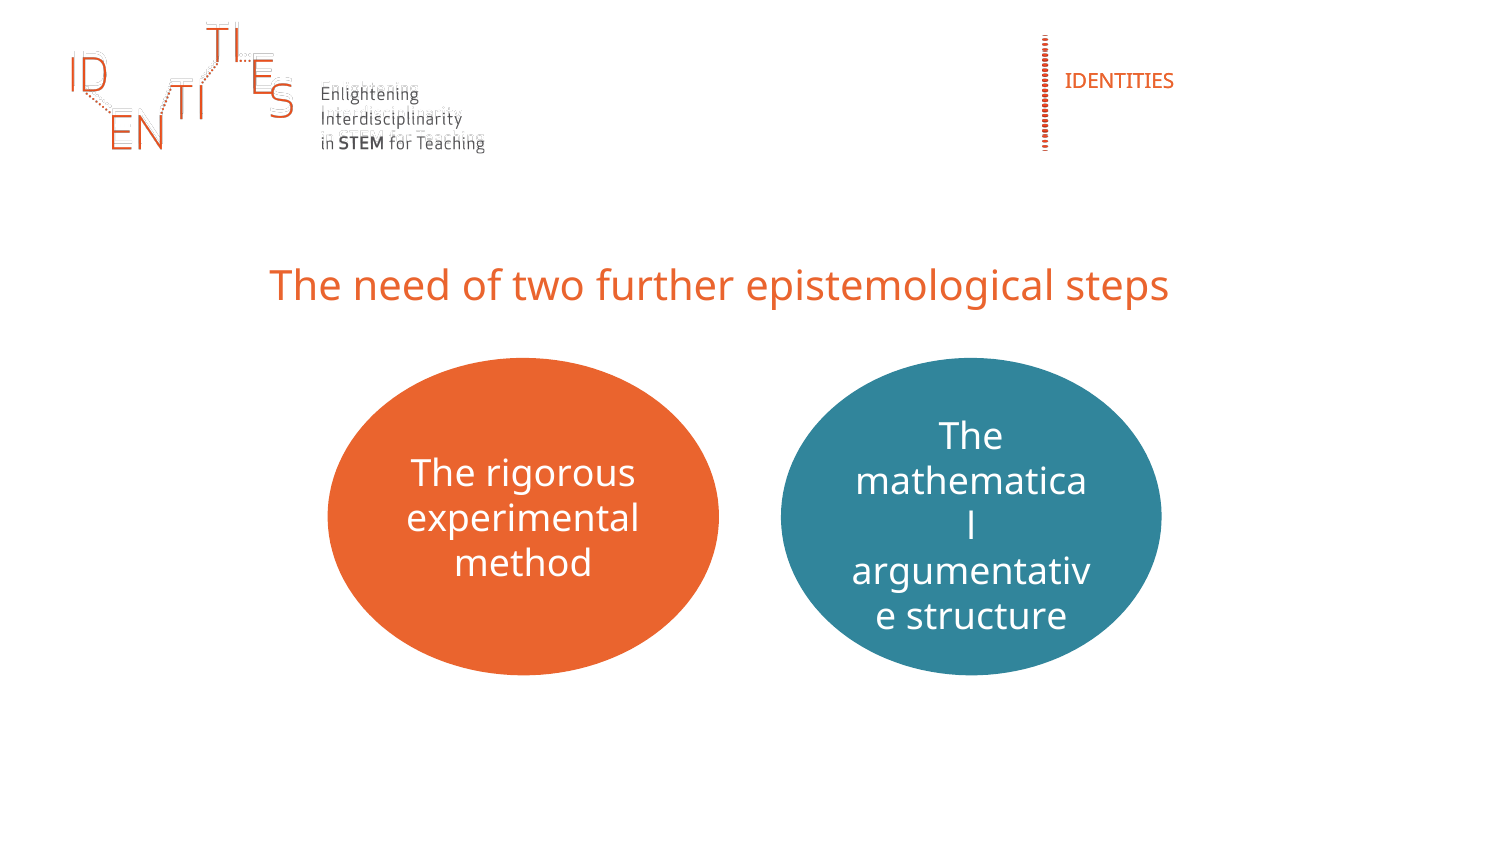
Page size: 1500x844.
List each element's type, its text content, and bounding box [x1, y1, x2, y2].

picture [1042, 35, 1051, 151]
text_box The mathematical argumentative structure [780, 357, 1162, 676]
text_box The rigorous experimental method [327, 357, 719, 676]
text_box IDENTITIES [1050, 60, 1472, 121]
text_box The need of two further epistemological steps [36, 251, 1414, 317]
picture [71, 18, 485, 157]
